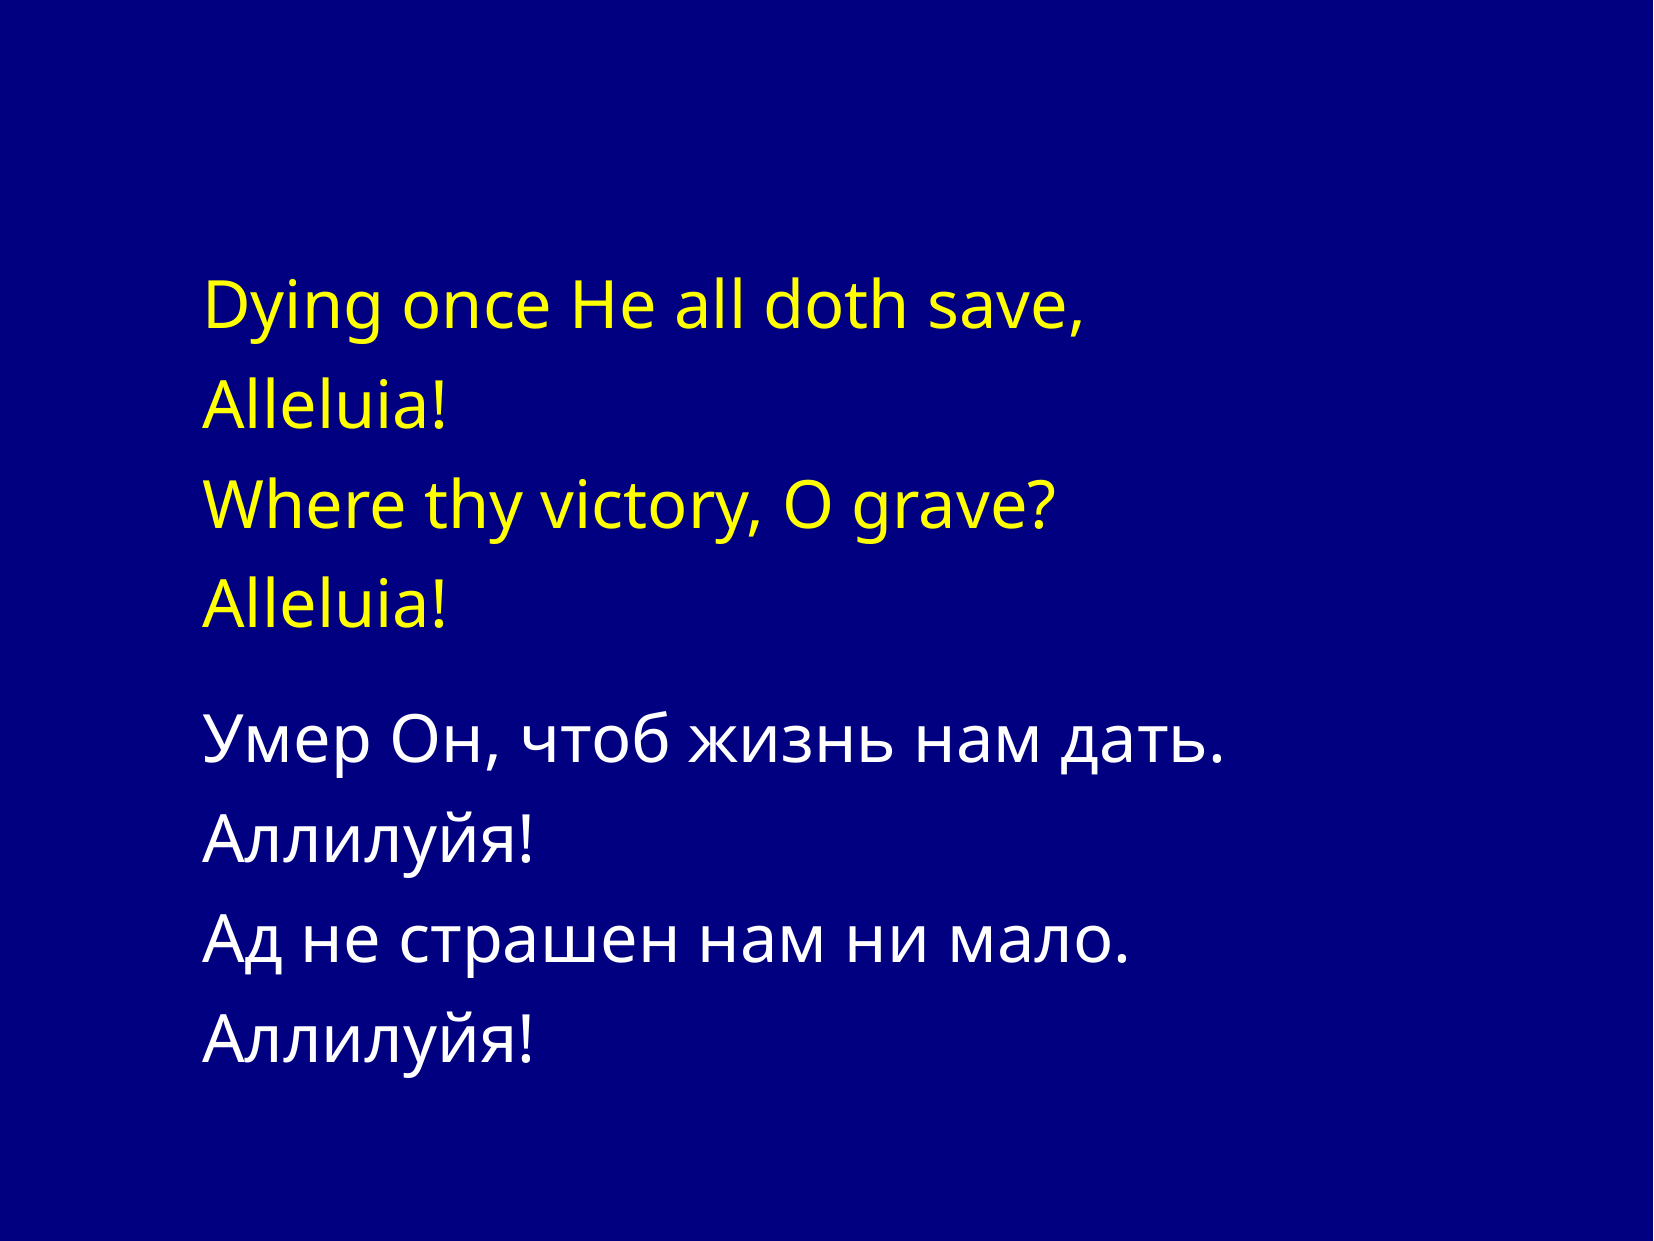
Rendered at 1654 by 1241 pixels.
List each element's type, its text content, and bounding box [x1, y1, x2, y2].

text_box Dying once He all doth save, Alleluia! Where thy victory, O grave? Alleluia! [75, 150, 1576, 638]
text_box Умер Он, чтоб жизнь нам дать. Аллилуйя! Ад не страшен нам ни мало. Аллилуйя! [75, 675, 1576, 1163]
